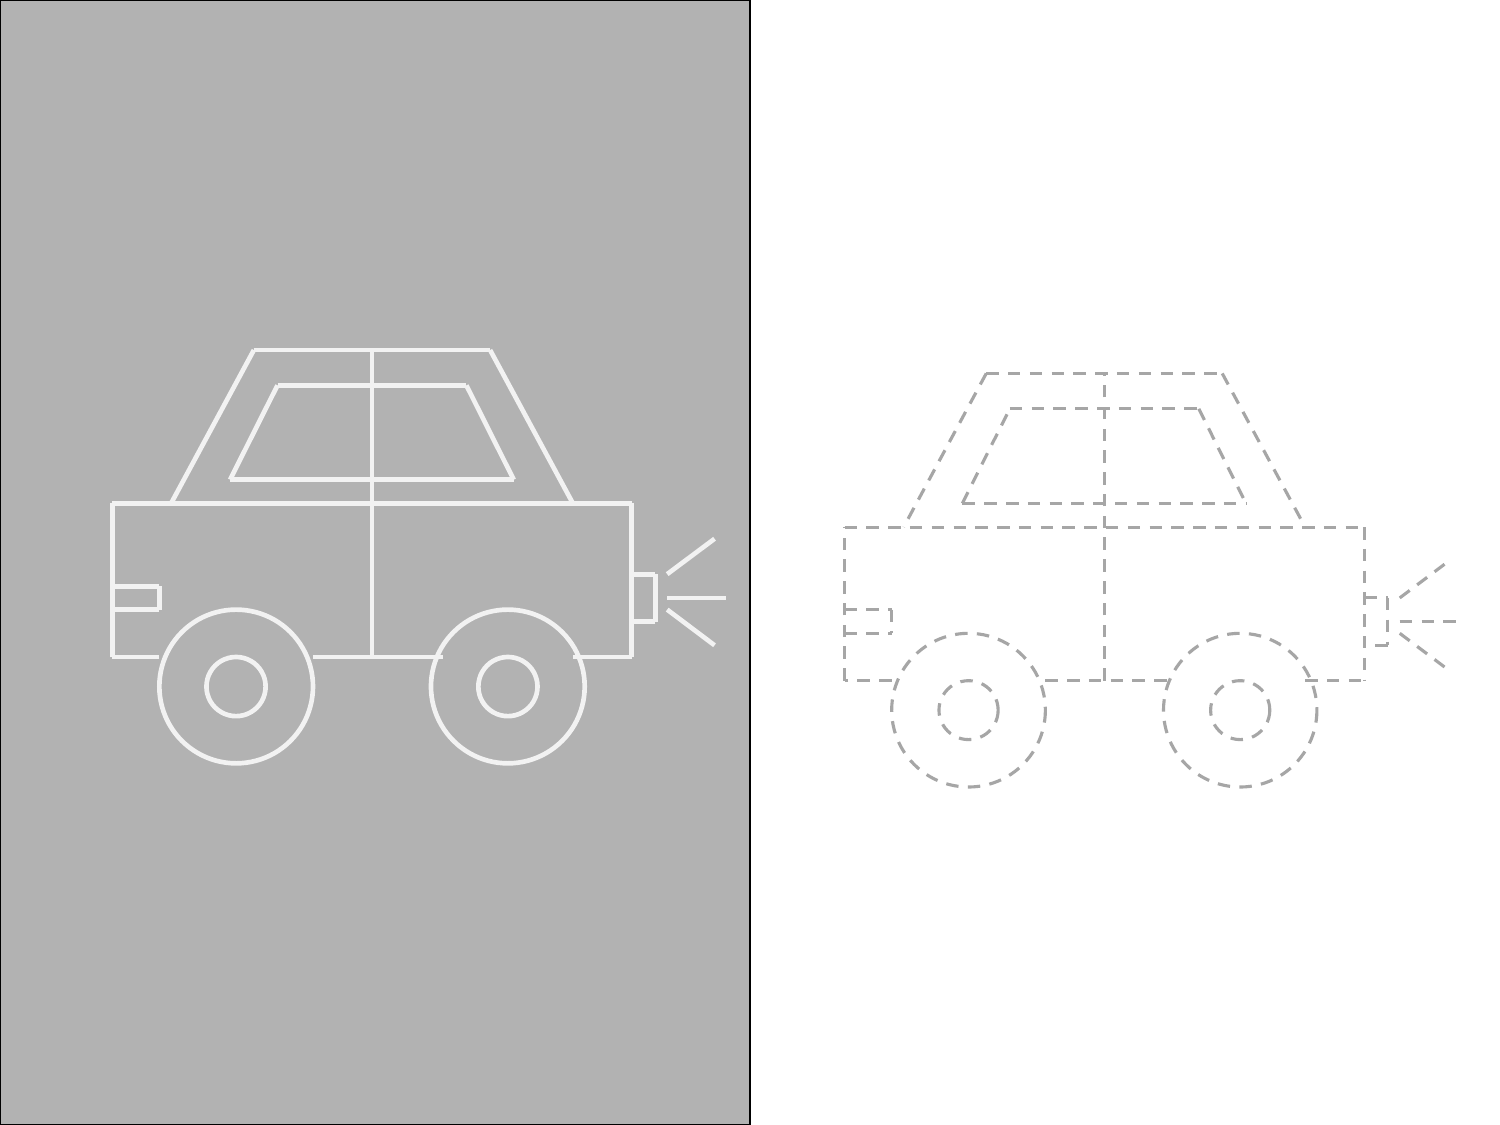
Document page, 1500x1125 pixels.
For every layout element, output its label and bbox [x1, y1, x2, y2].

text_box [0, 0, 751, 1125]
